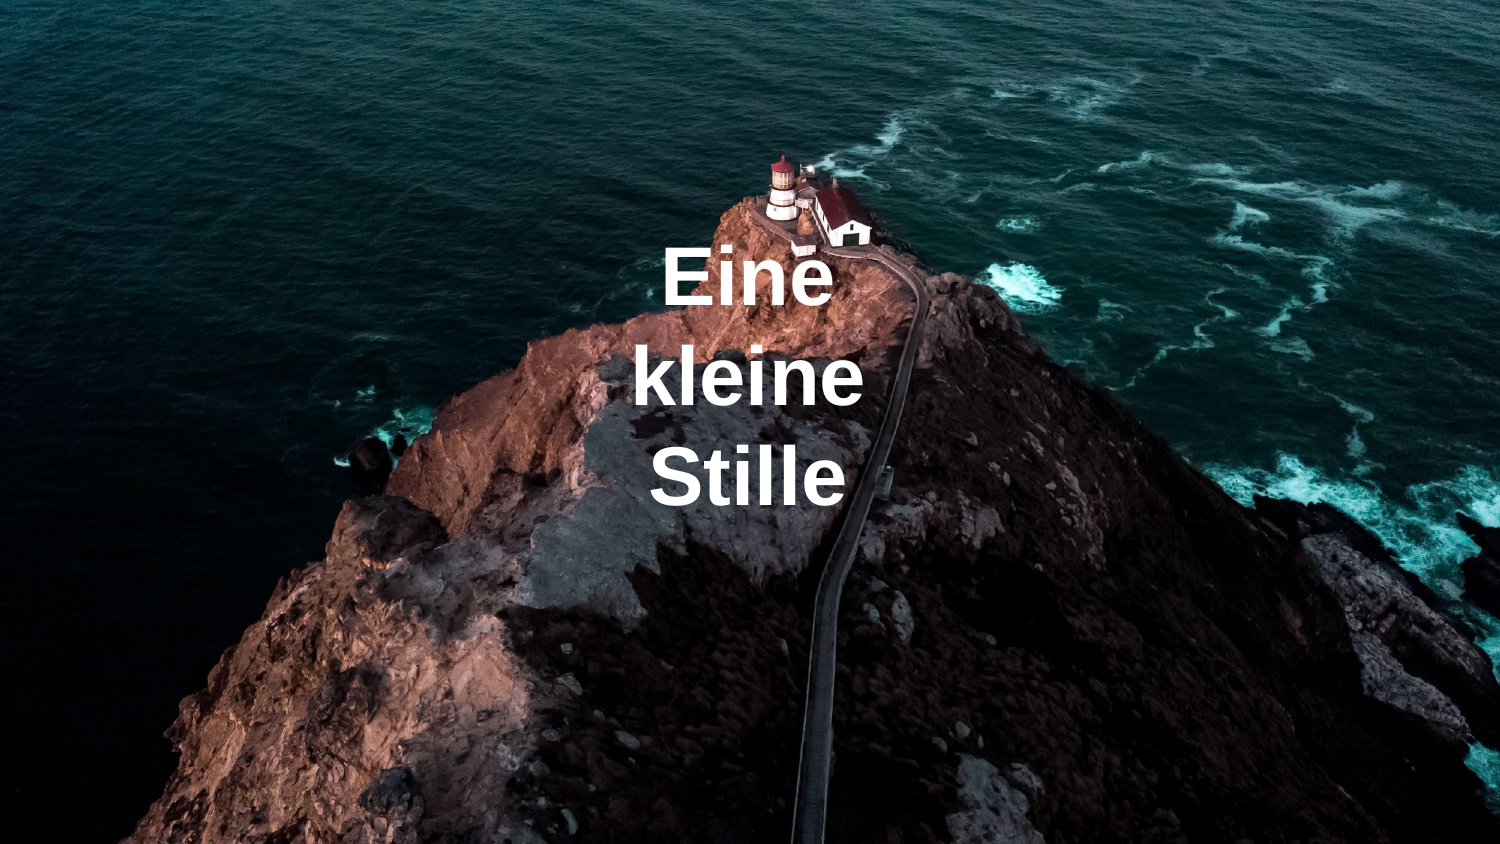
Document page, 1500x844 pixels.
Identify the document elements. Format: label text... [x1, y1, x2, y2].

picture [0, 0, 1500, 844]
title Eine kleine Stille [301, 206, 1195, 537]
